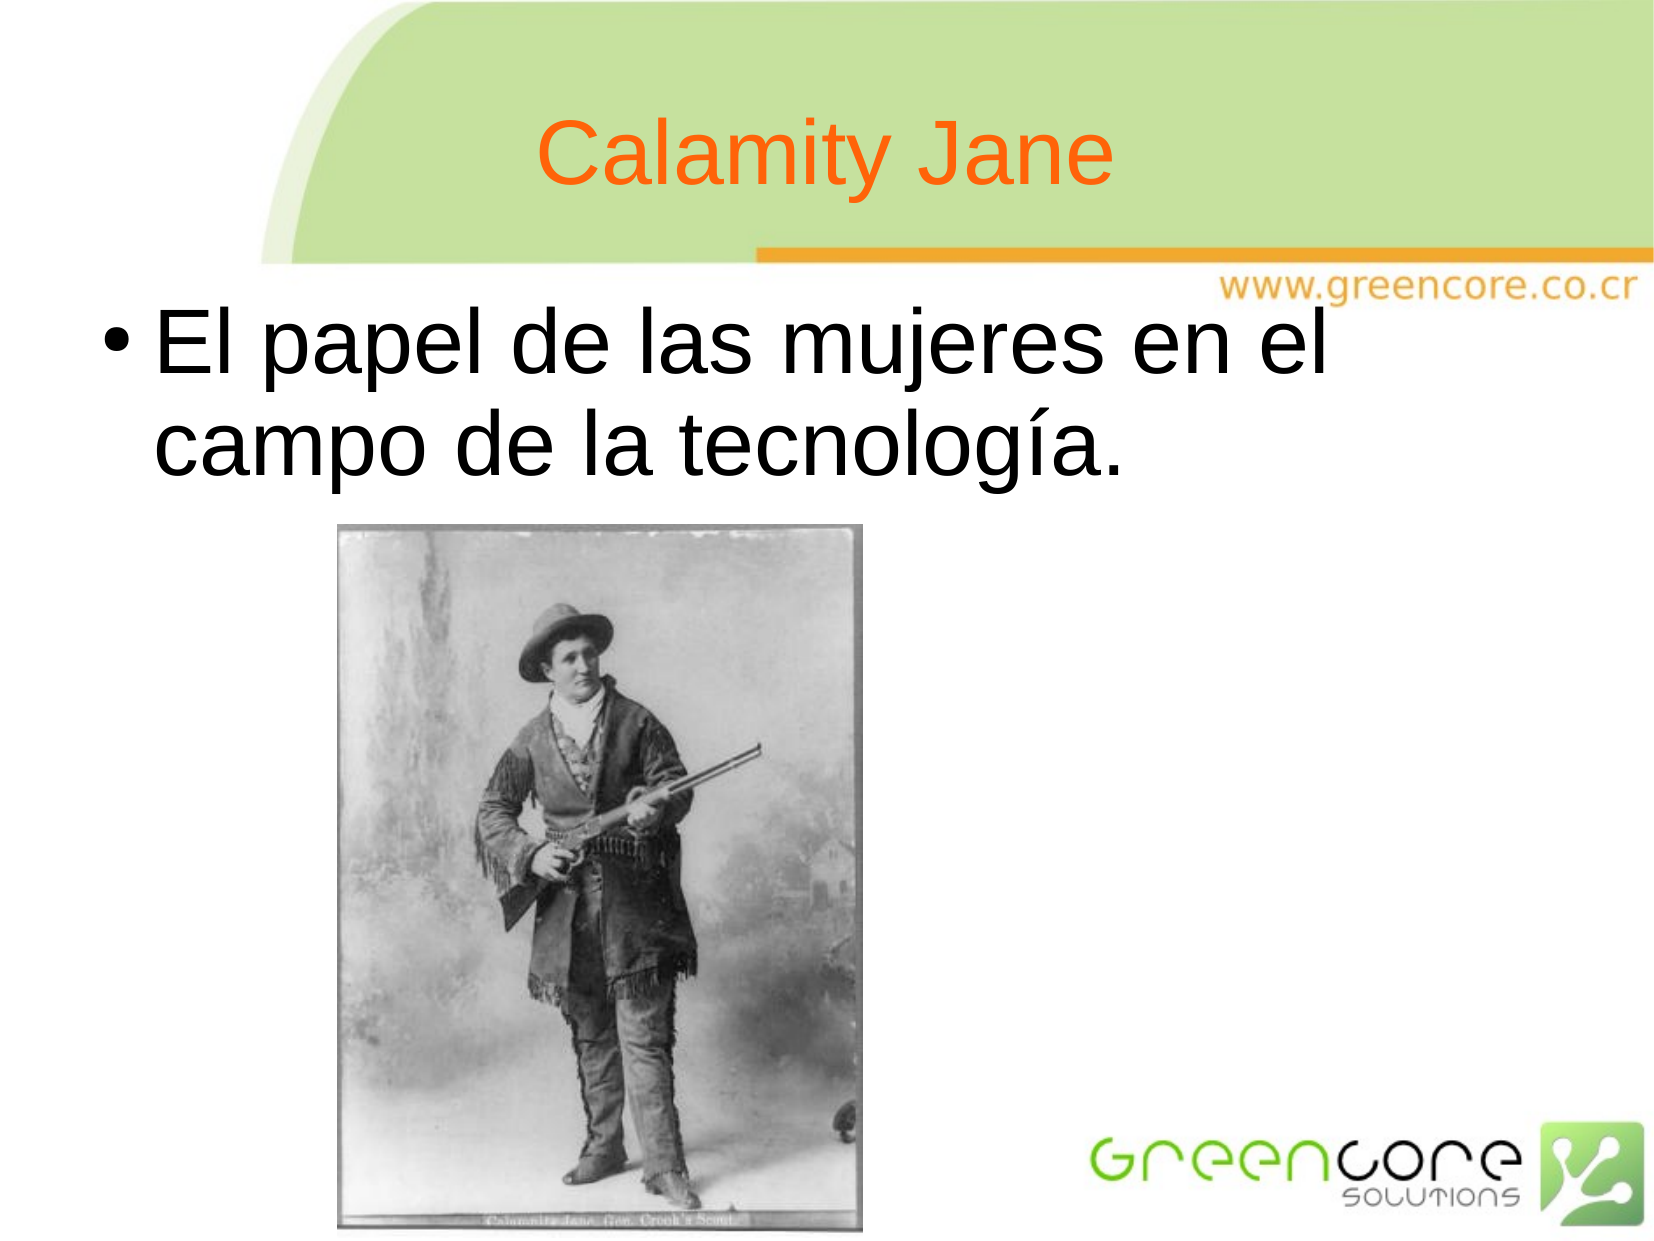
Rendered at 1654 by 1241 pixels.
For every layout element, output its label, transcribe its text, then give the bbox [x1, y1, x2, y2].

title Calamity Jane [82, 56, 1571, 250]
picture [0, 0, 1654, 1241]
list El papel de las mujeres en el campo de la tecnología. [82, 290, 1571, 1094]
